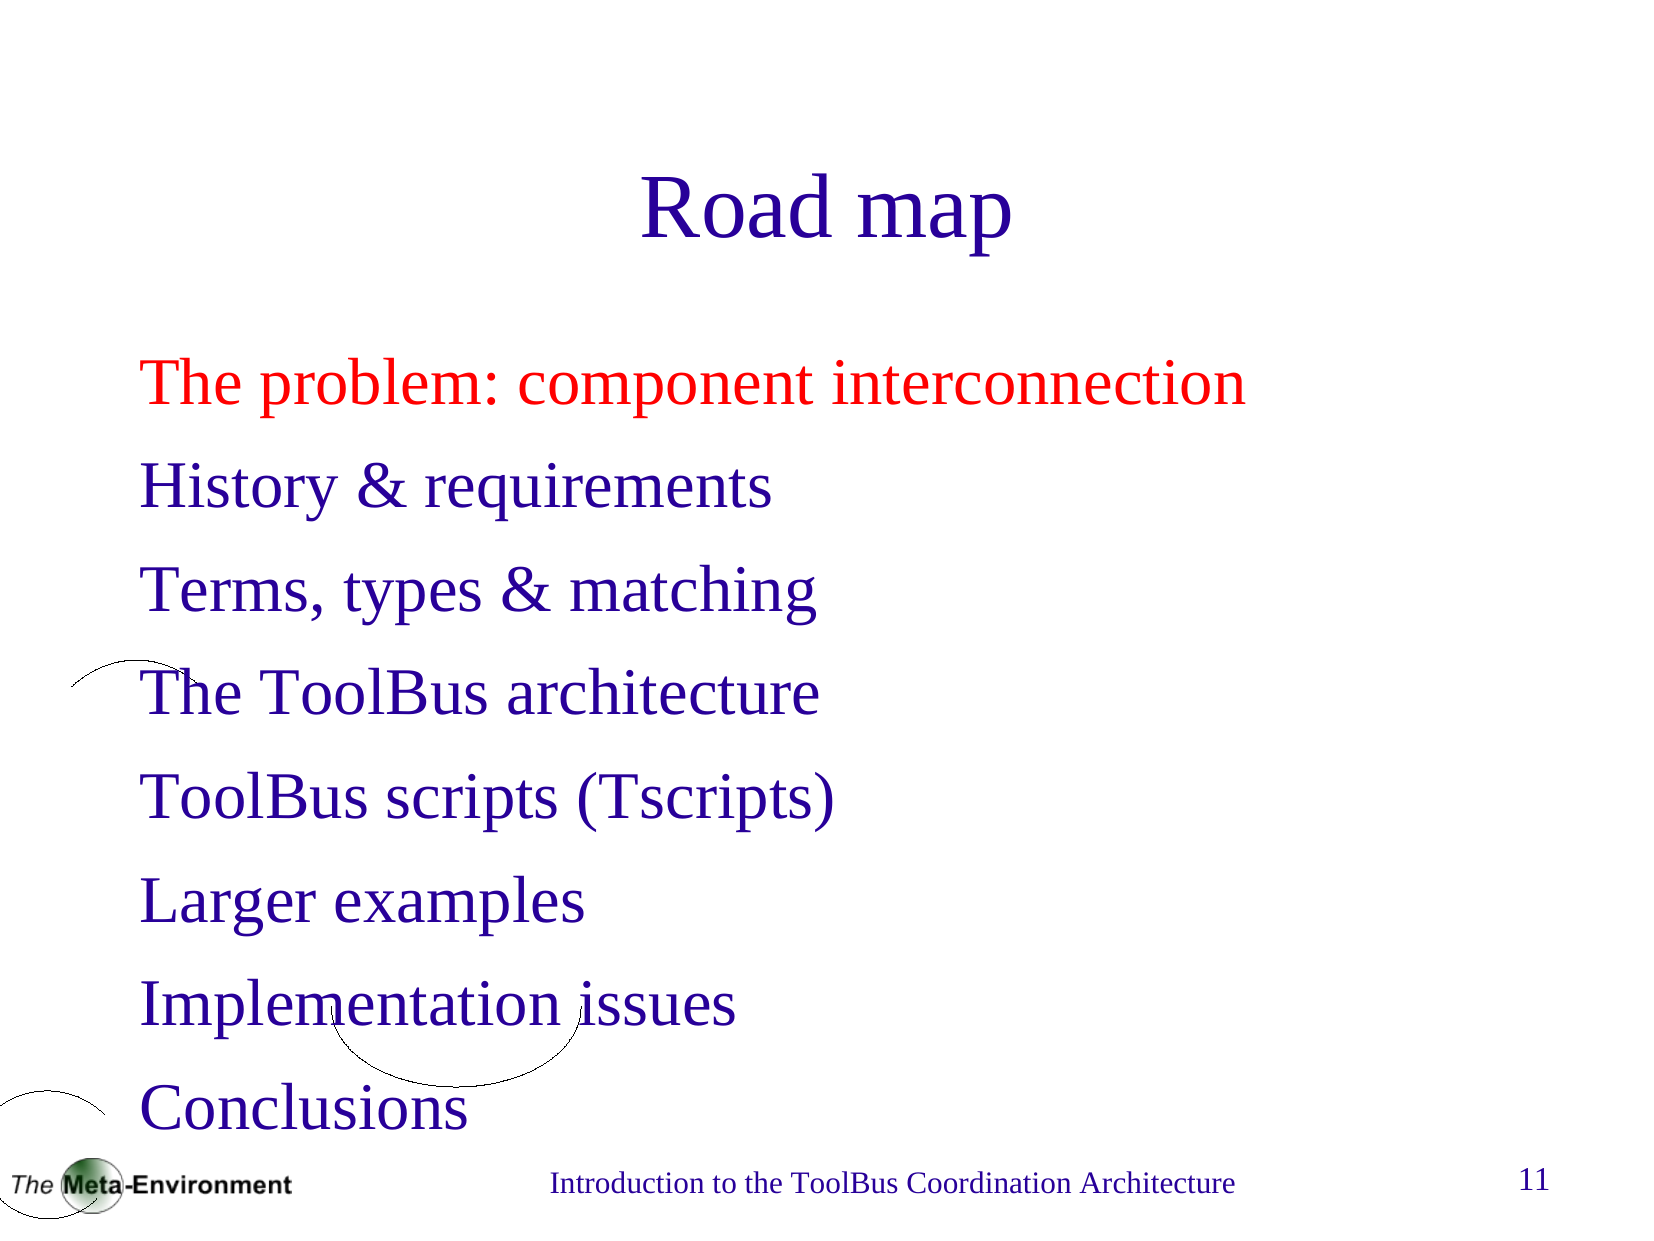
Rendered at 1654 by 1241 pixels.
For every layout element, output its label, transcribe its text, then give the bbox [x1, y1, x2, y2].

picture [12, 1158, 292, 1214]
title Road map [121, 102, 1534, 311]
list The problem: component interconnection History & requirements Terms, types & matching The ToolBus architecture ToolBus scripts (Tscripts) Larger examples Implementation issues Conclusions [121, 344, 1534, 1144]
